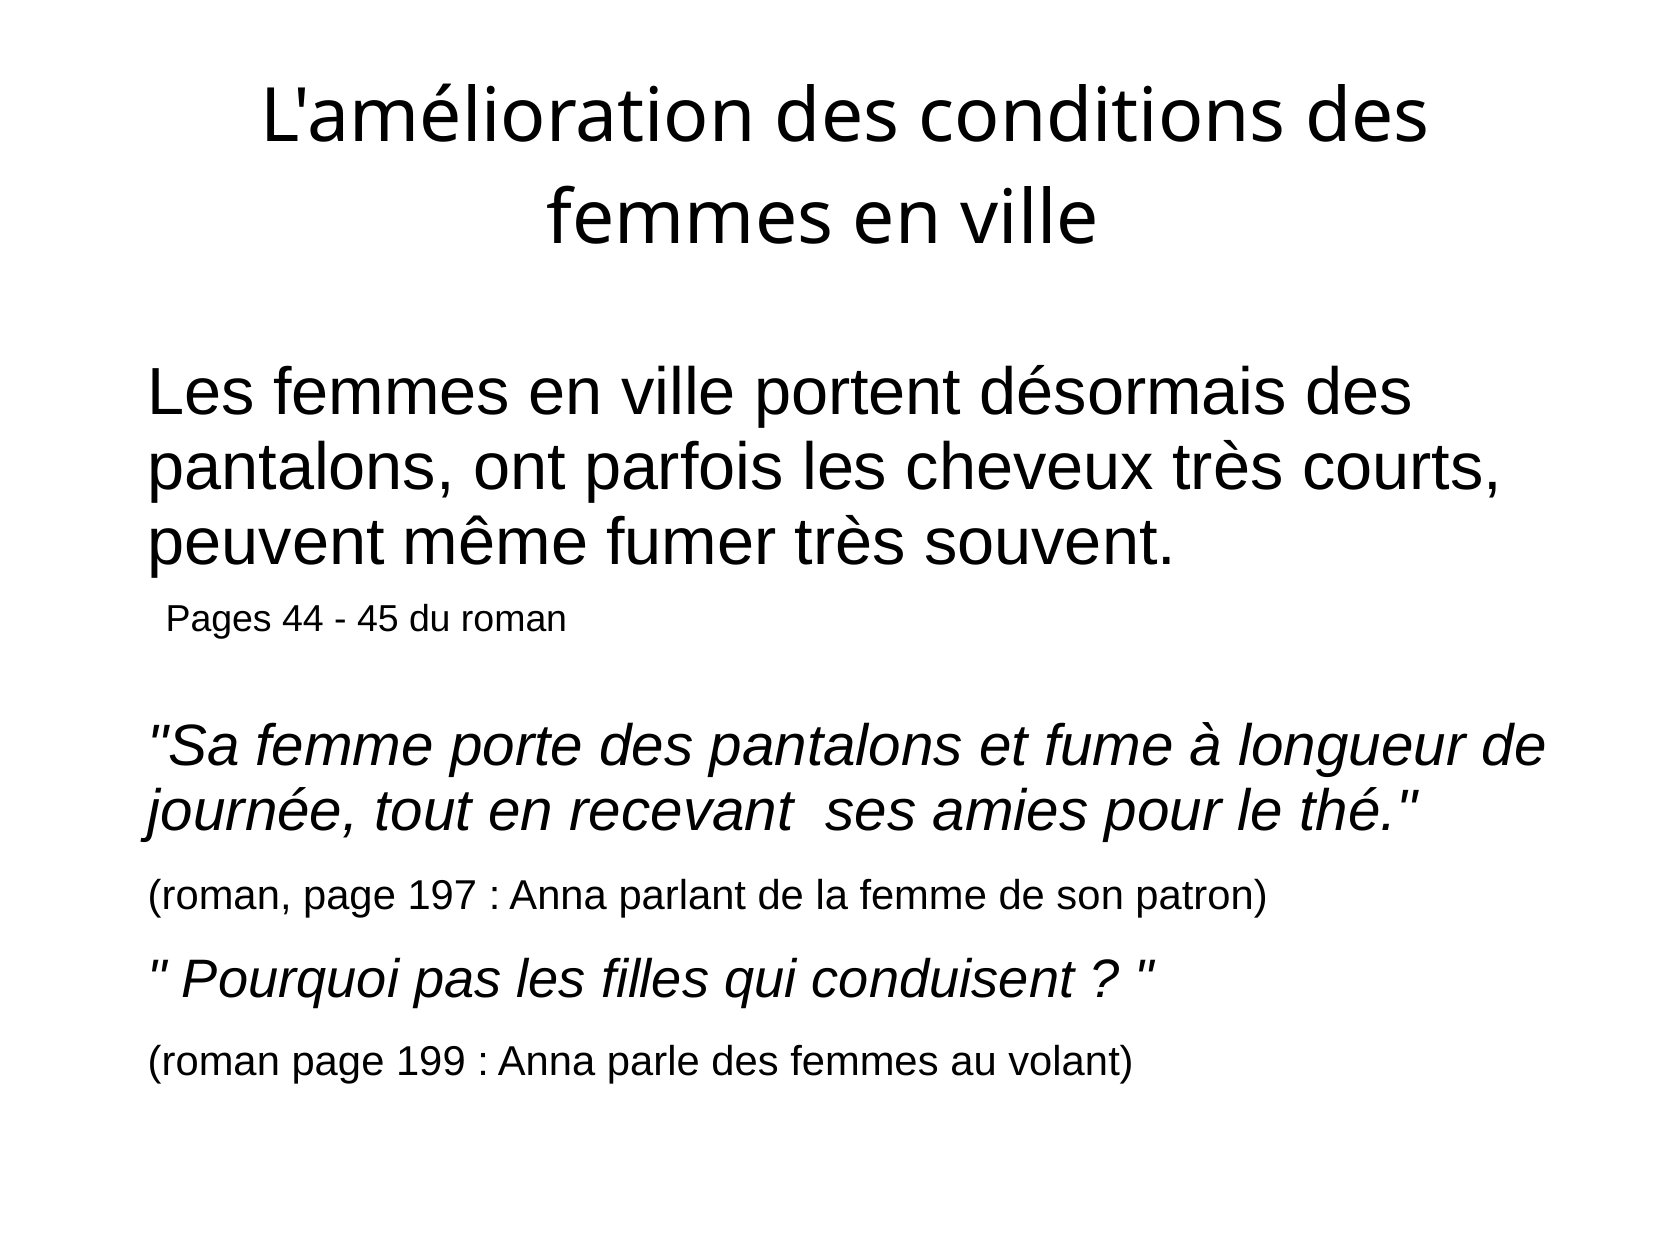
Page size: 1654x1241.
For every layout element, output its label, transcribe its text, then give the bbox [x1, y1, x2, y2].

text_box Pages 44 - 45 du roman [150, 590, 583, 648]
title L'amélioration des conditions des femmes en ville [88, 58, 1577, 266]
list Les femmes en ville portent désormais des pantalons, ont parfois les cheveux très courts, peuvent même fumer très souvent. "Sa femme porte des pantalons et fume à longueur de journée, tout en recevant ses amies pour le thé." (roman, page 197 : Anna parlant de la femme de son patron) " Pourquoi pas les filles qui conduisent ? " (roman page 199 : Anna parle des femmes au volant) [76, 354, 1565, 1173]
